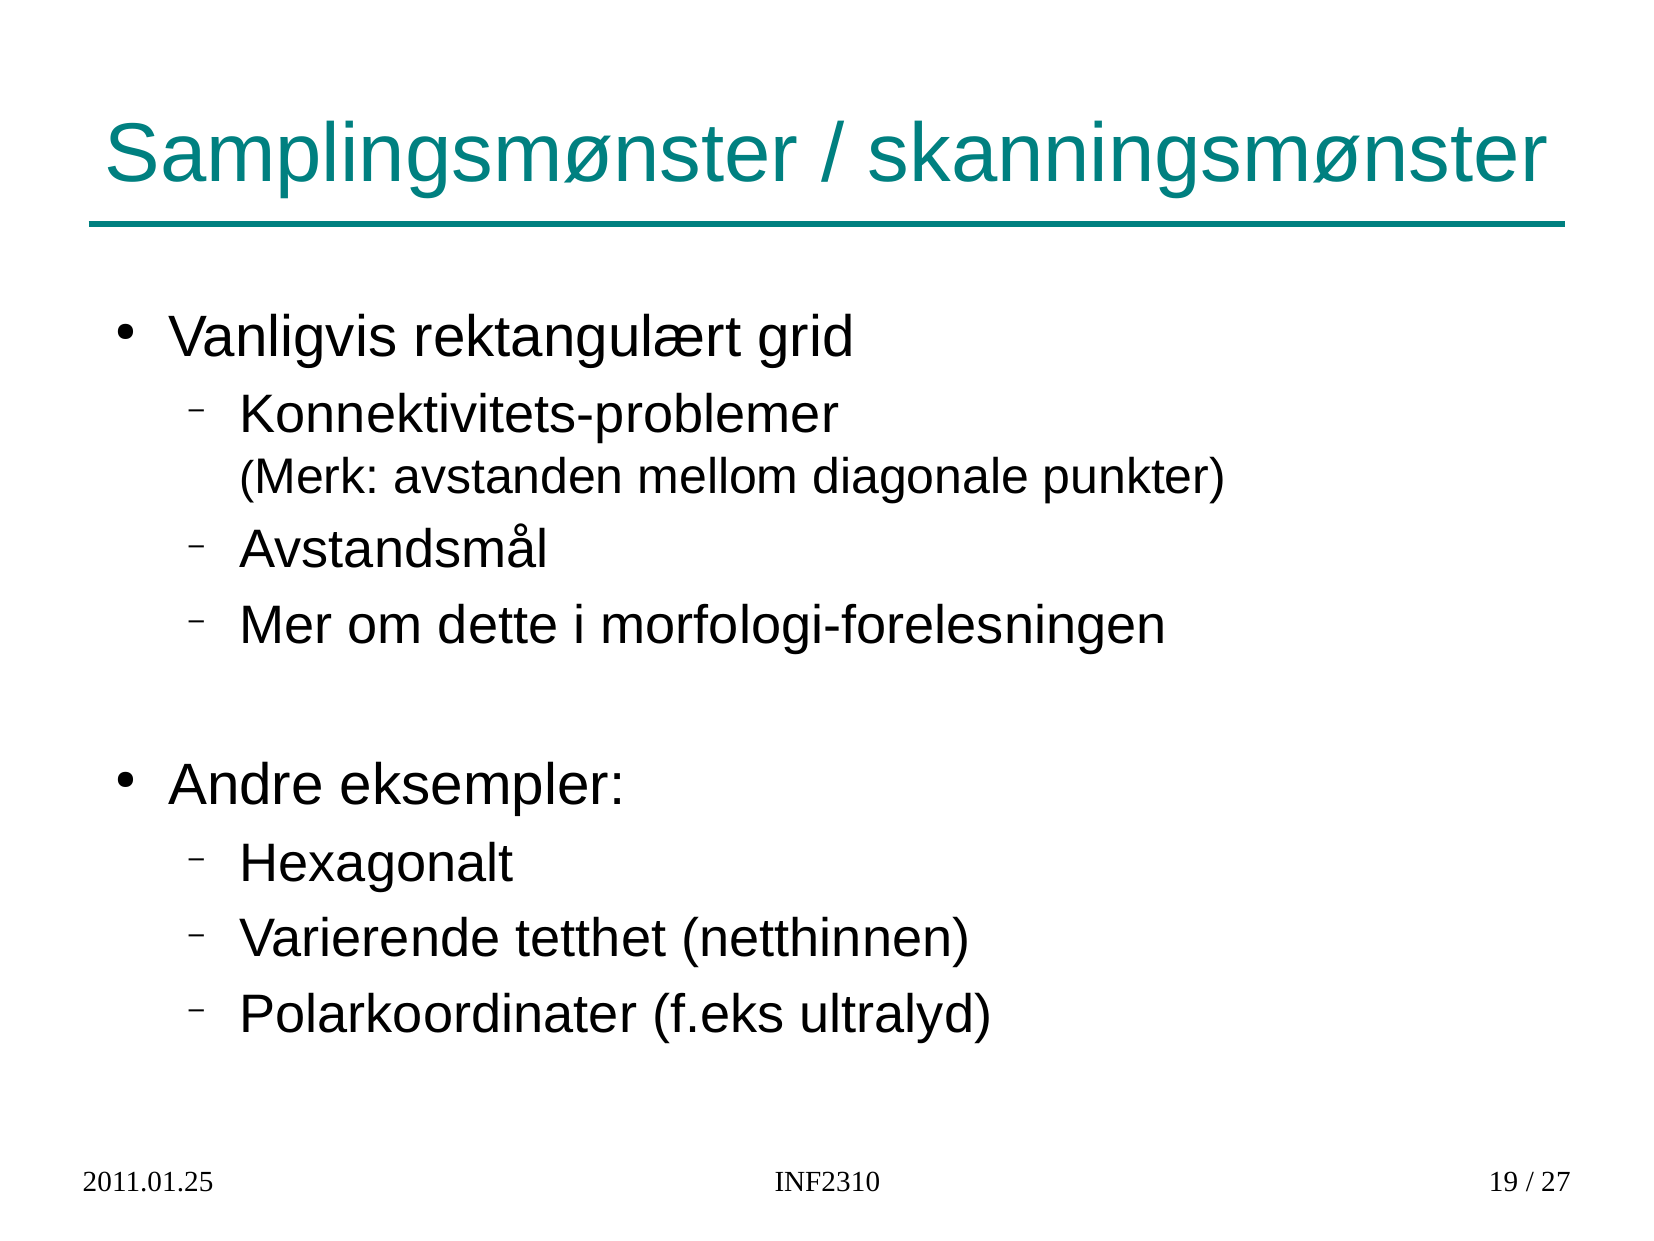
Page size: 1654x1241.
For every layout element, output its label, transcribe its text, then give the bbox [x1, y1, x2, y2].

list Vanligvis rektangulært grid Konnektivitets-problemer (Merk: avstanden mellom diagonale punkter) Avstandsmål Mer om dette i morfologi-forelesningen Andre eksempler: Hexagonalt Varierende tetthet (netthinnen) Polarkoordinater (f.eks ultralyd) [82, 290, 1571, 1131]
title Samplingsmønster / skanningsmønster [82, 56, 1571, 250]
